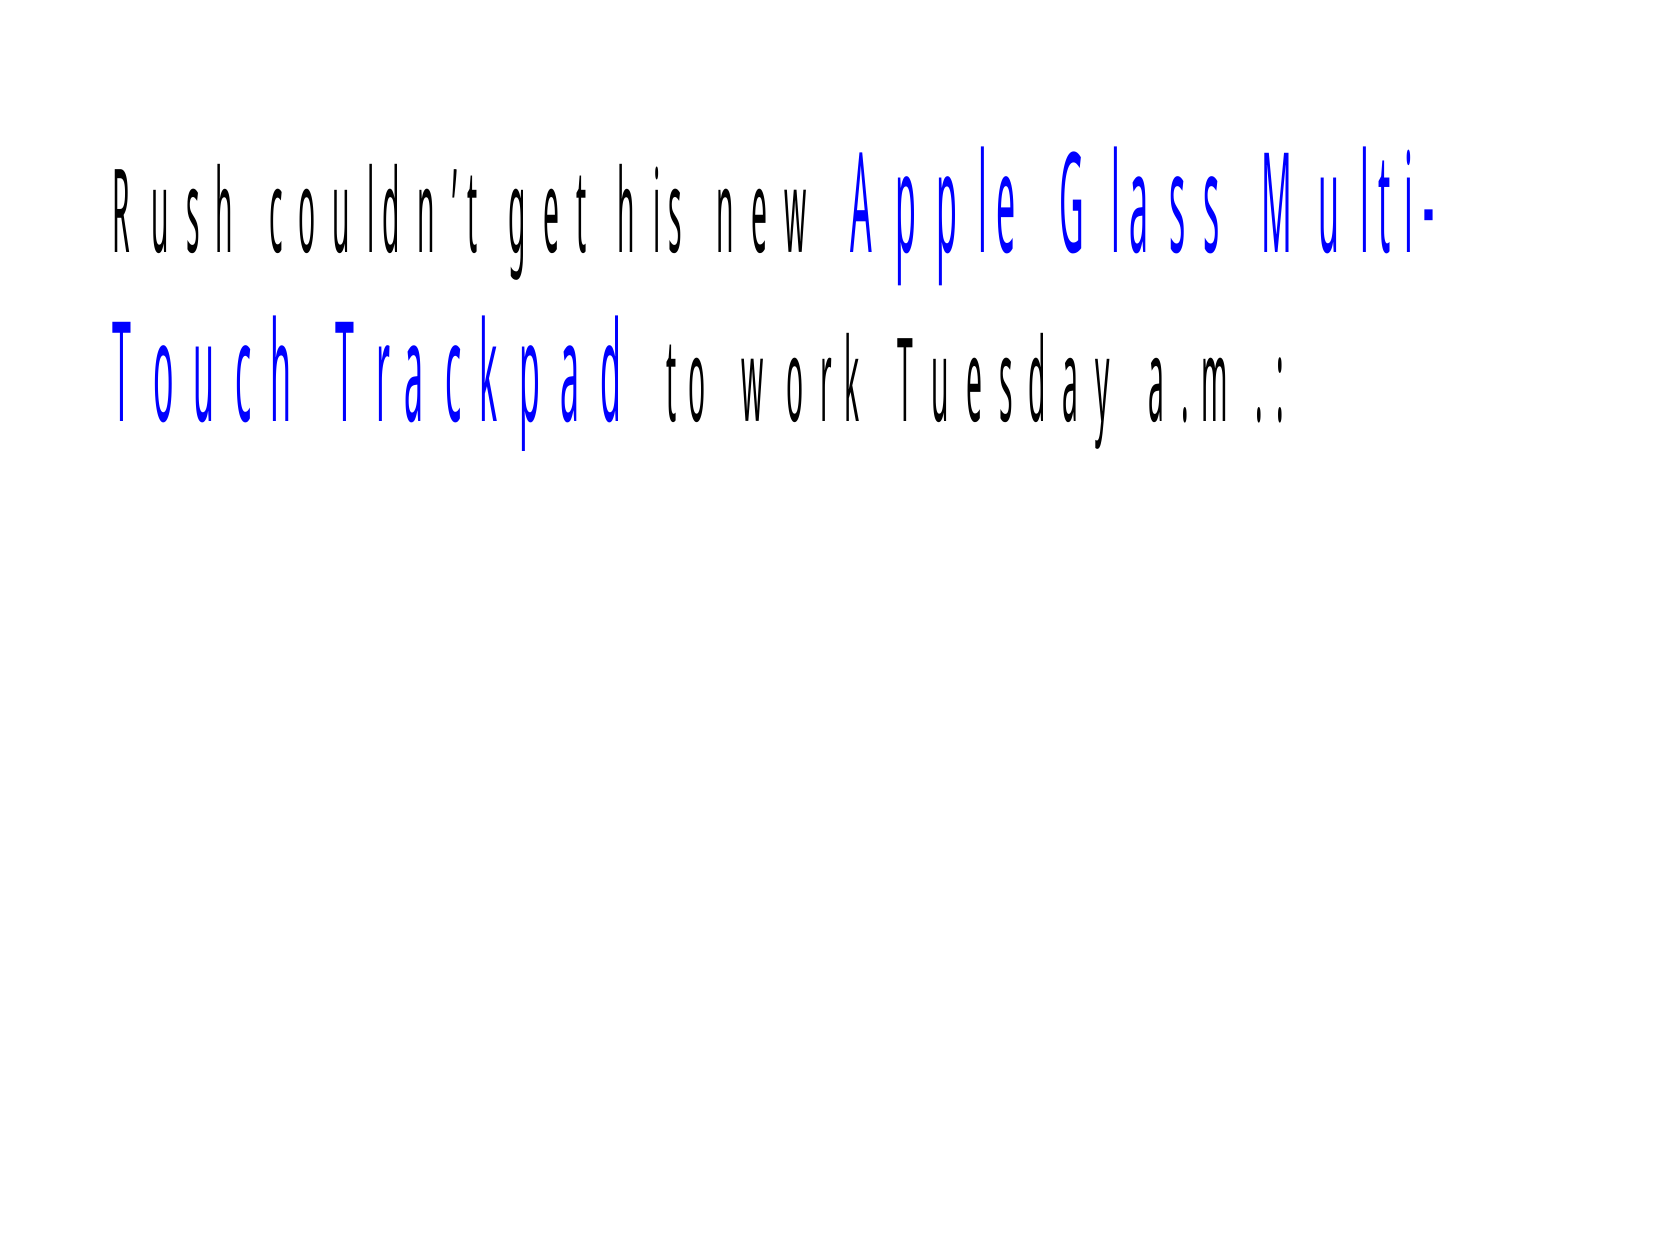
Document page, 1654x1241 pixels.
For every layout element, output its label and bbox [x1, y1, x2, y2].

picture [112, 112, 1463, 451]
